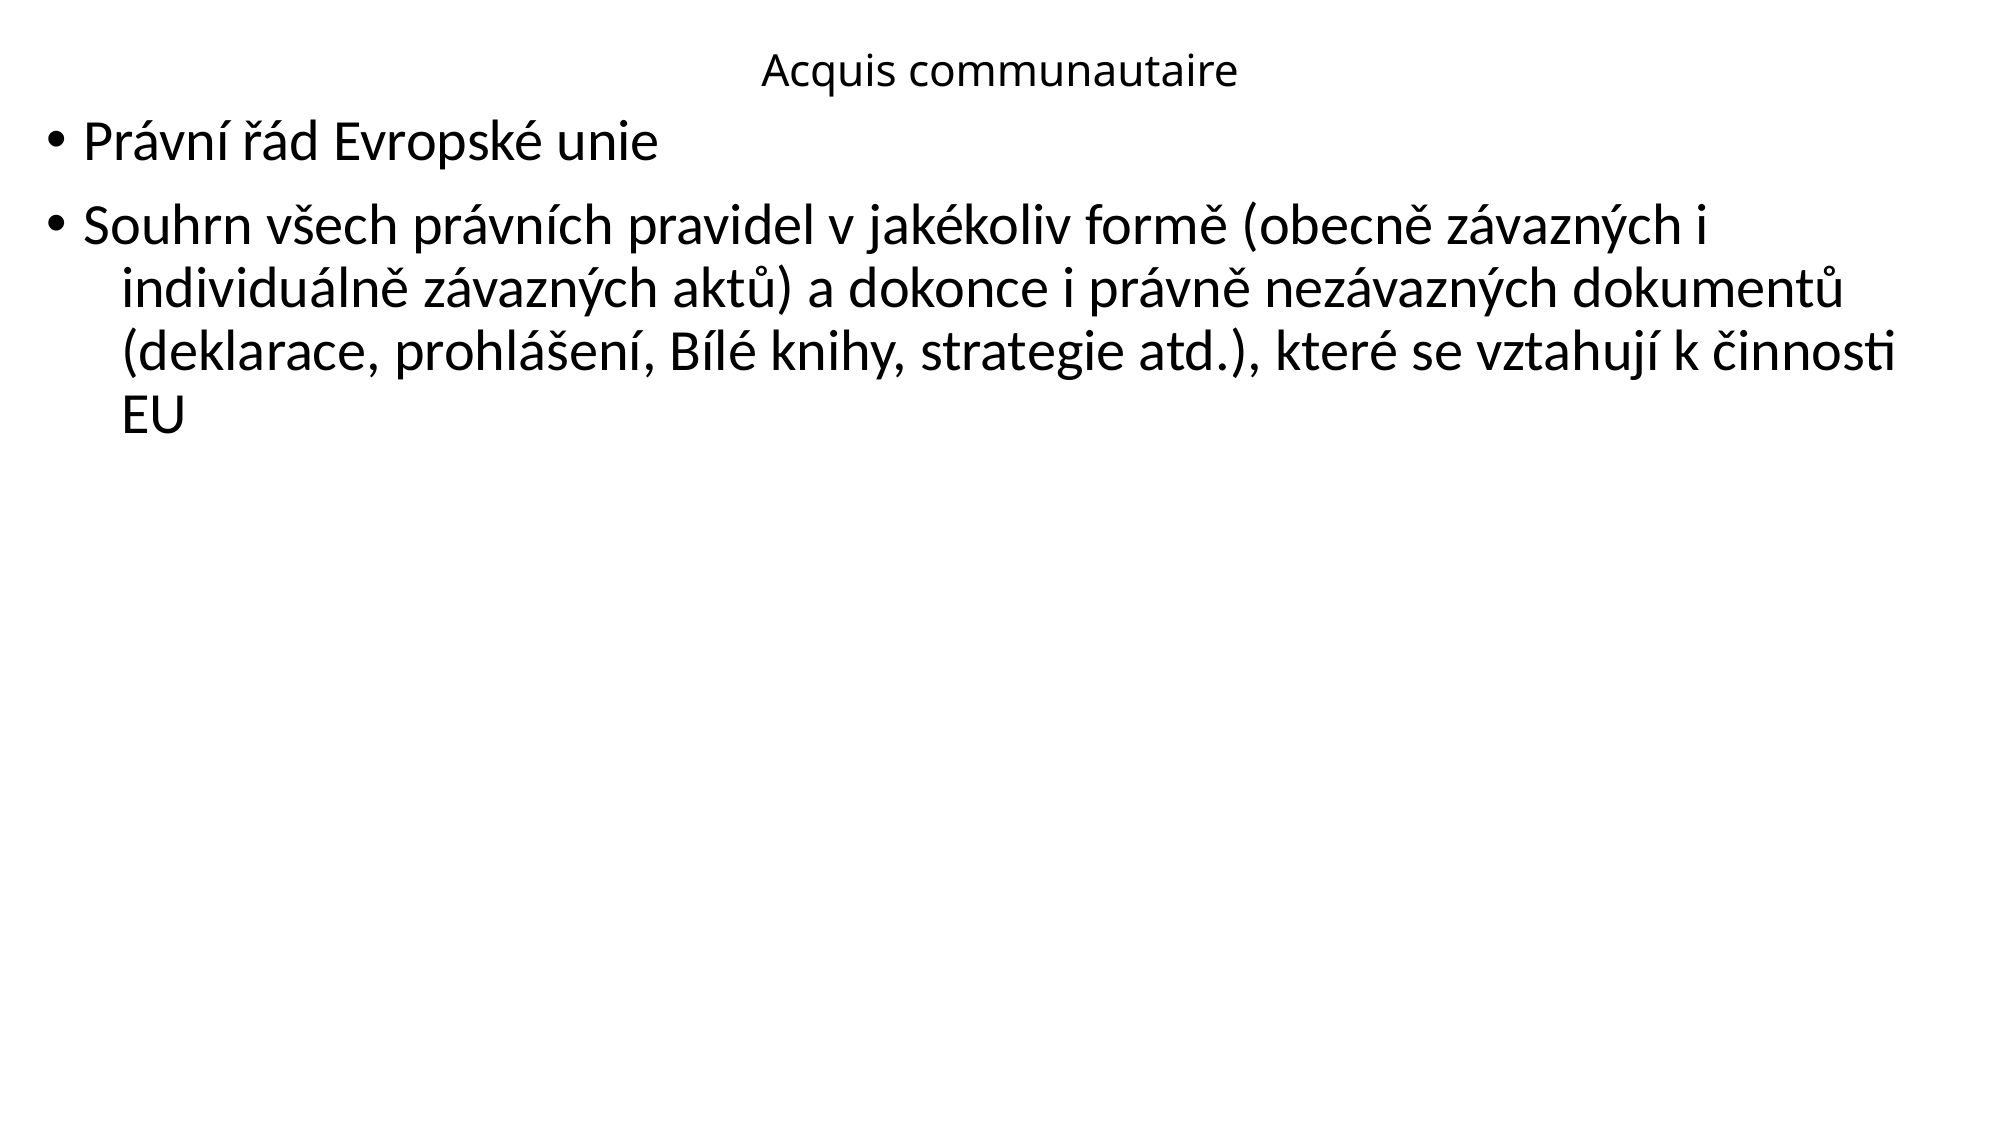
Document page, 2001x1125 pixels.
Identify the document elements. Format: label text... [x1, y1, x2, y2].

list Právní řád Evropské unie Souhrn všech právních pravidel v jakékoliv formě (obecně závazných i individuálně závazných aktů) a dokonce i právně nezávazných dokumentů (deklarace, prohlášení, Bílé knihy, strategie atd.), které se vztahují k činnosti EU [31, 103, 1990, 1125]
title Acquis communautaire [137, 40, 1863, 103]
